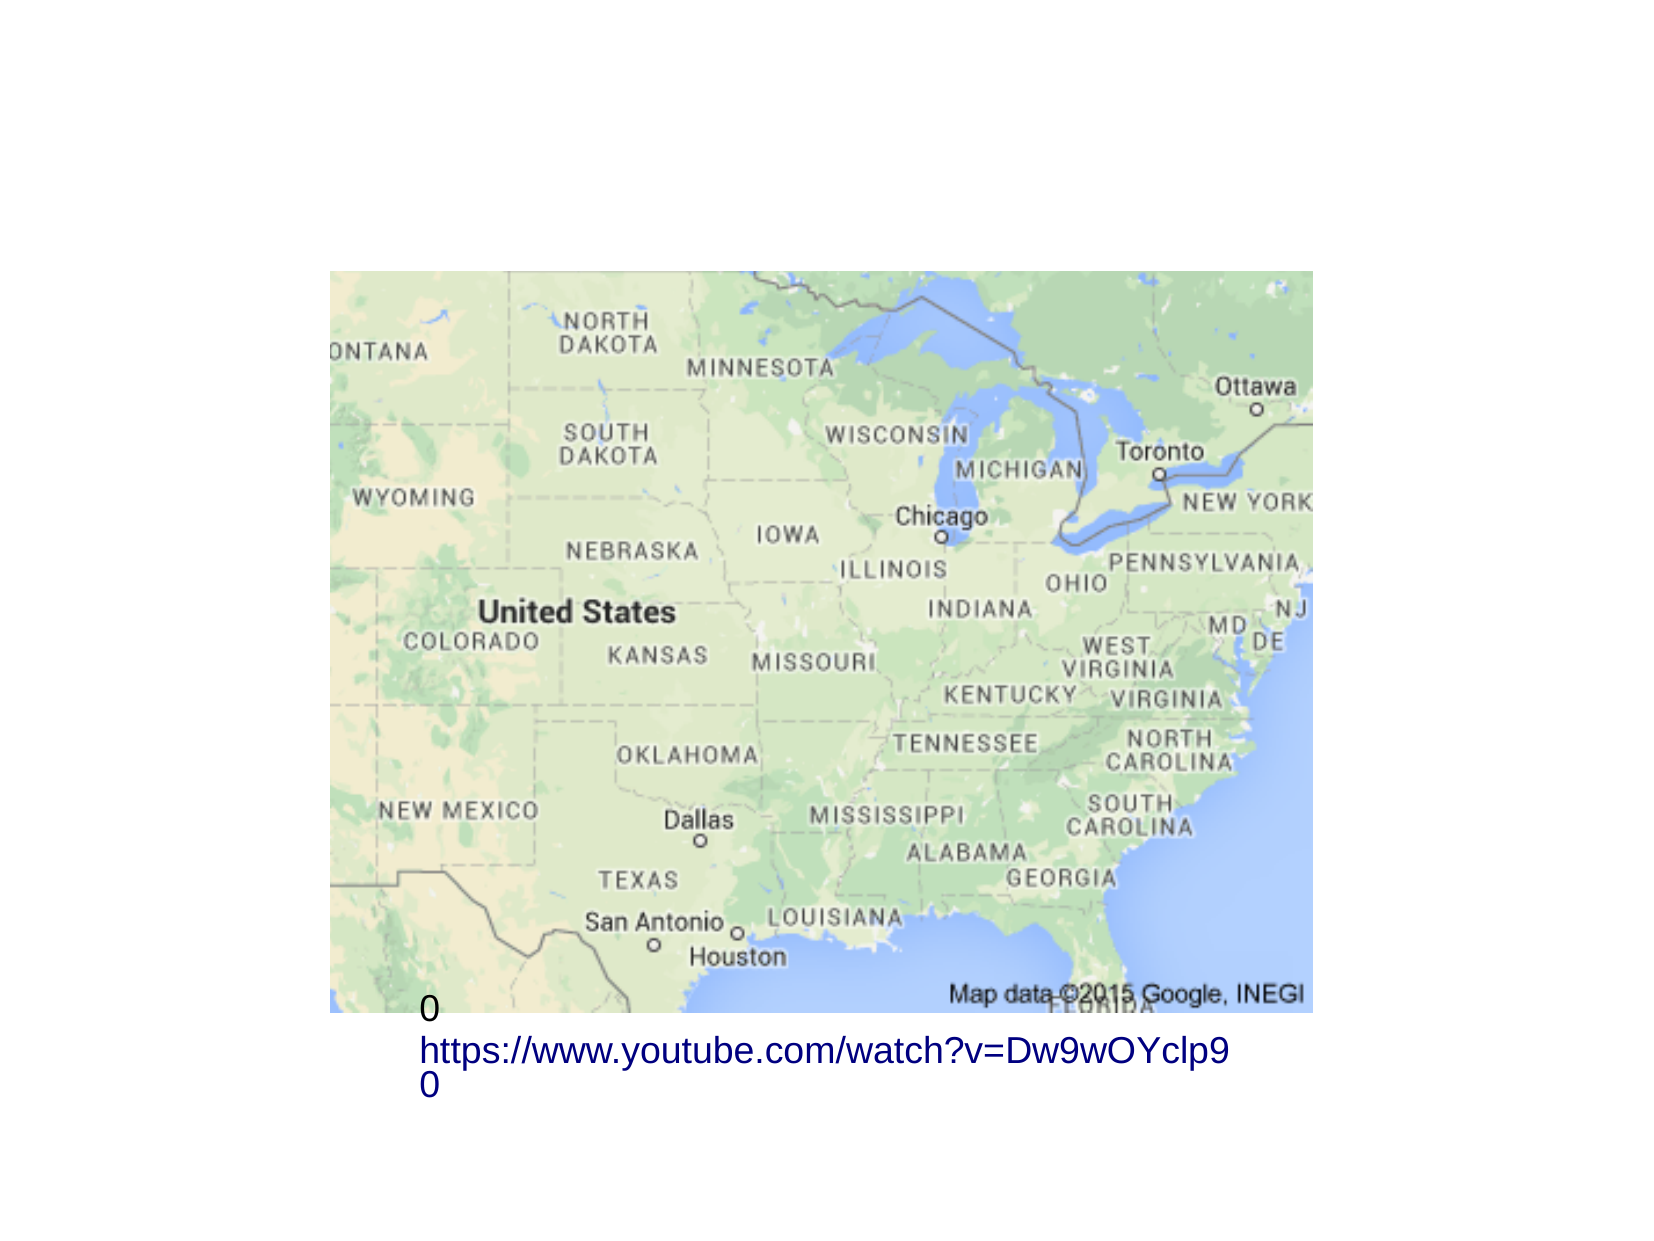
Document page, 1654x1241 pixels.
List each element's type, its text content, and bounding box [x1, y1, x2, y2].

picture [330, 271, 1313, 1013]
text_box 0https://www.youtube.com/watch?v=Dw9wOYclp90 [404, 980, 1261, 1087]
